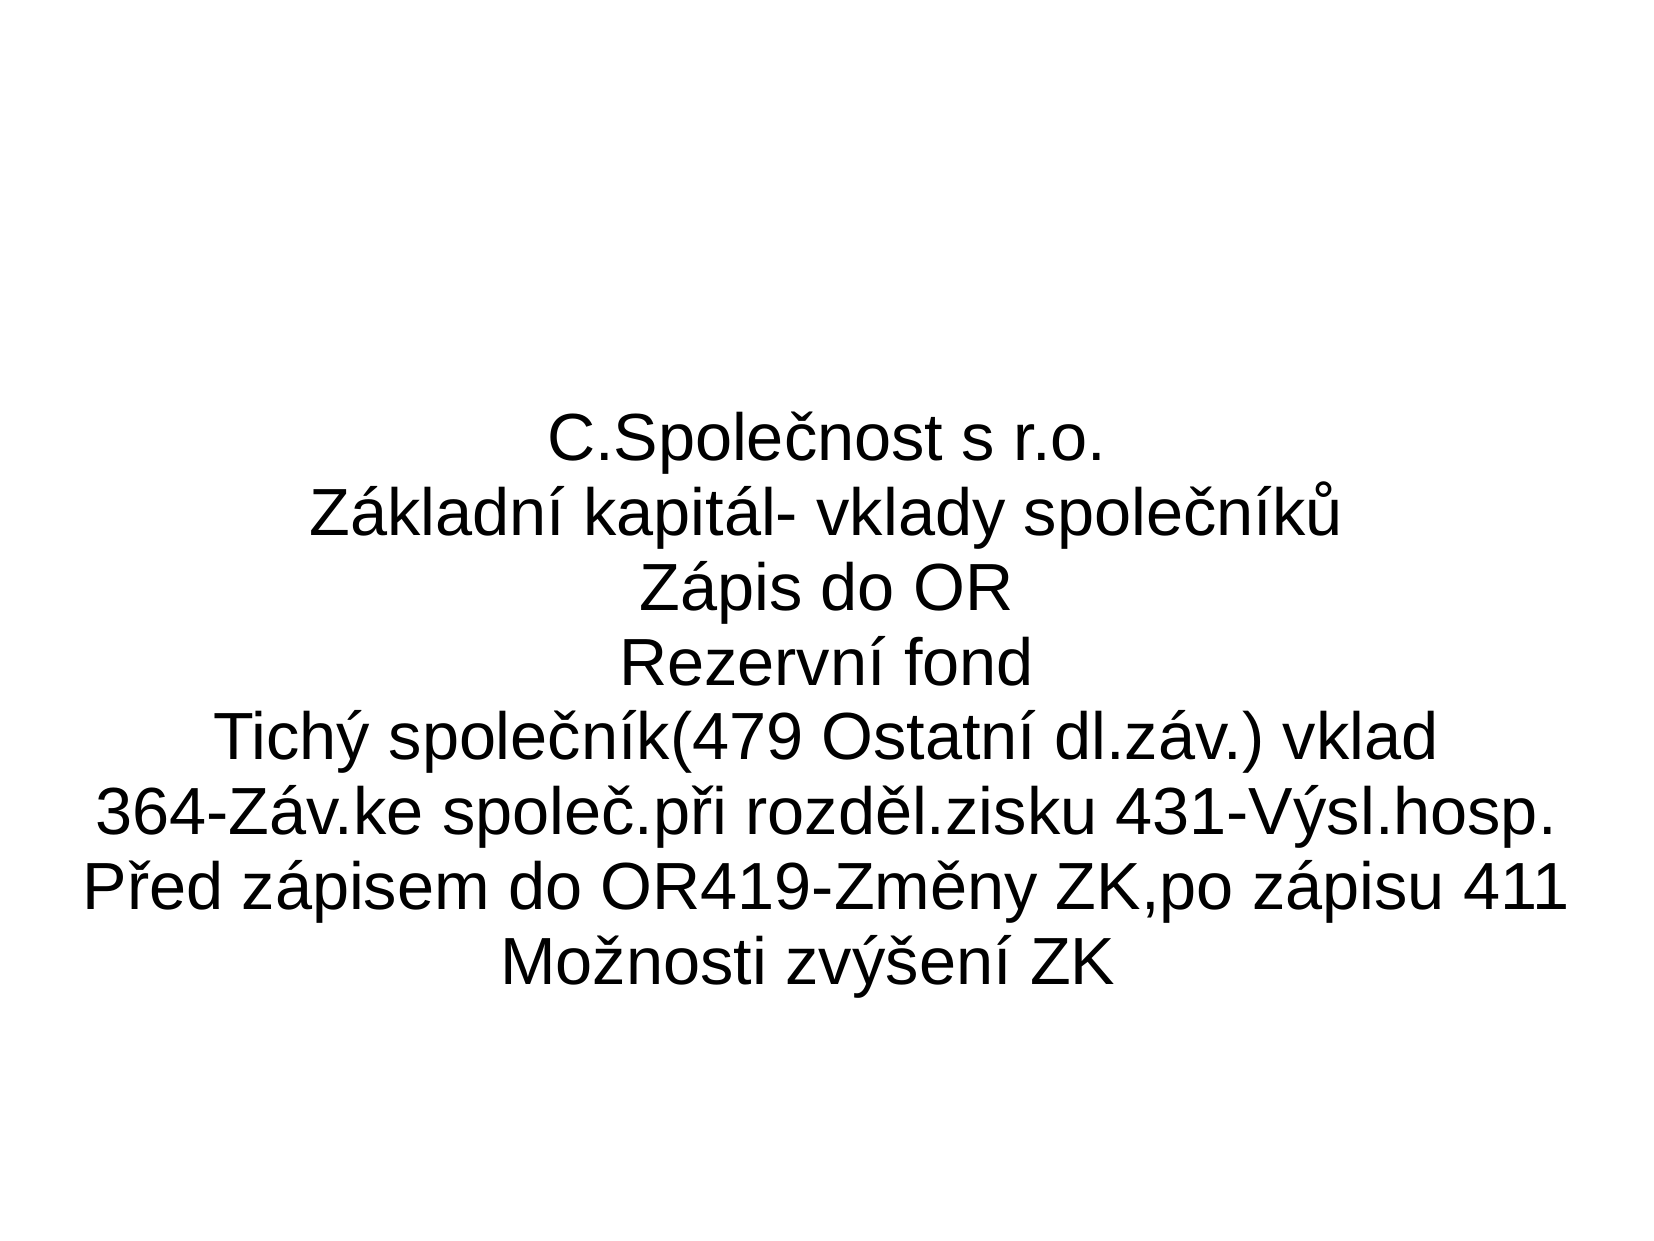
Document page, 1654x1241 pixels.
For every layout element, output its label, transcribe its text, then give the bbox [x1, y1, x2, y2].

subtitle C.Společnost s r.o. Základní kapitál- vklady společníků Zápis do OR Rezervní fond Tichý společník(479 Ostatní dl.záv.) vklad 364-Záv.ke společ.při rozděl.zisku 431-Výsl.hosp. Před zápisem do OR419-Změny ZK,po zápisu 411 Možnosti zvýšení ZK [82, 290, 1571, 1109]
